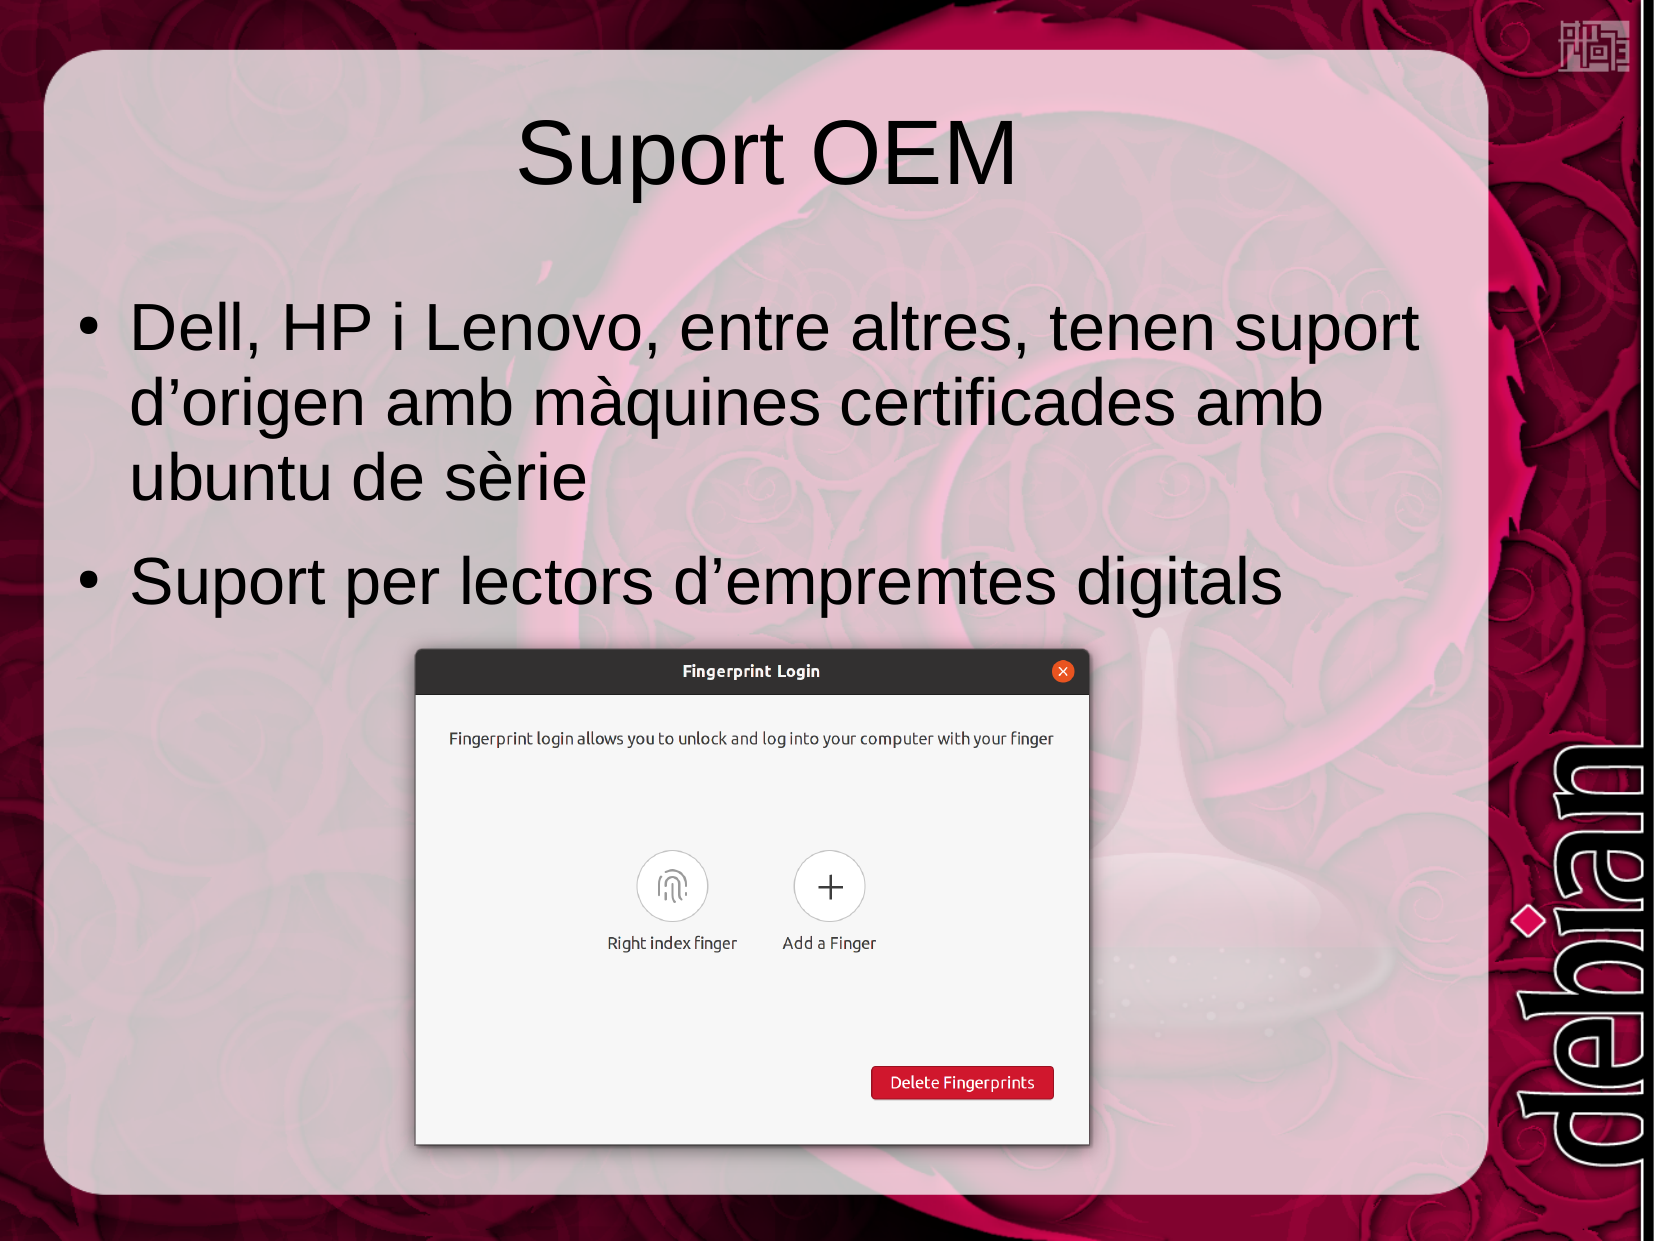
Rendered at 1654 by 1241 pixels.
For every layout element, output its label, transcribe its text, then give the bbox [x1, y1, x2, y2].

list Dell, HP i Lenovo, entre altres, tenen suport d’origen amb màquines certificades amb ubuntu de sèrie Suport per lectors d’empremtes digitals [59, 290, 1477, 1109]
picture [0, 0, 1654, 1241]
title Suport OEM [59, 49, 1477, 257]
